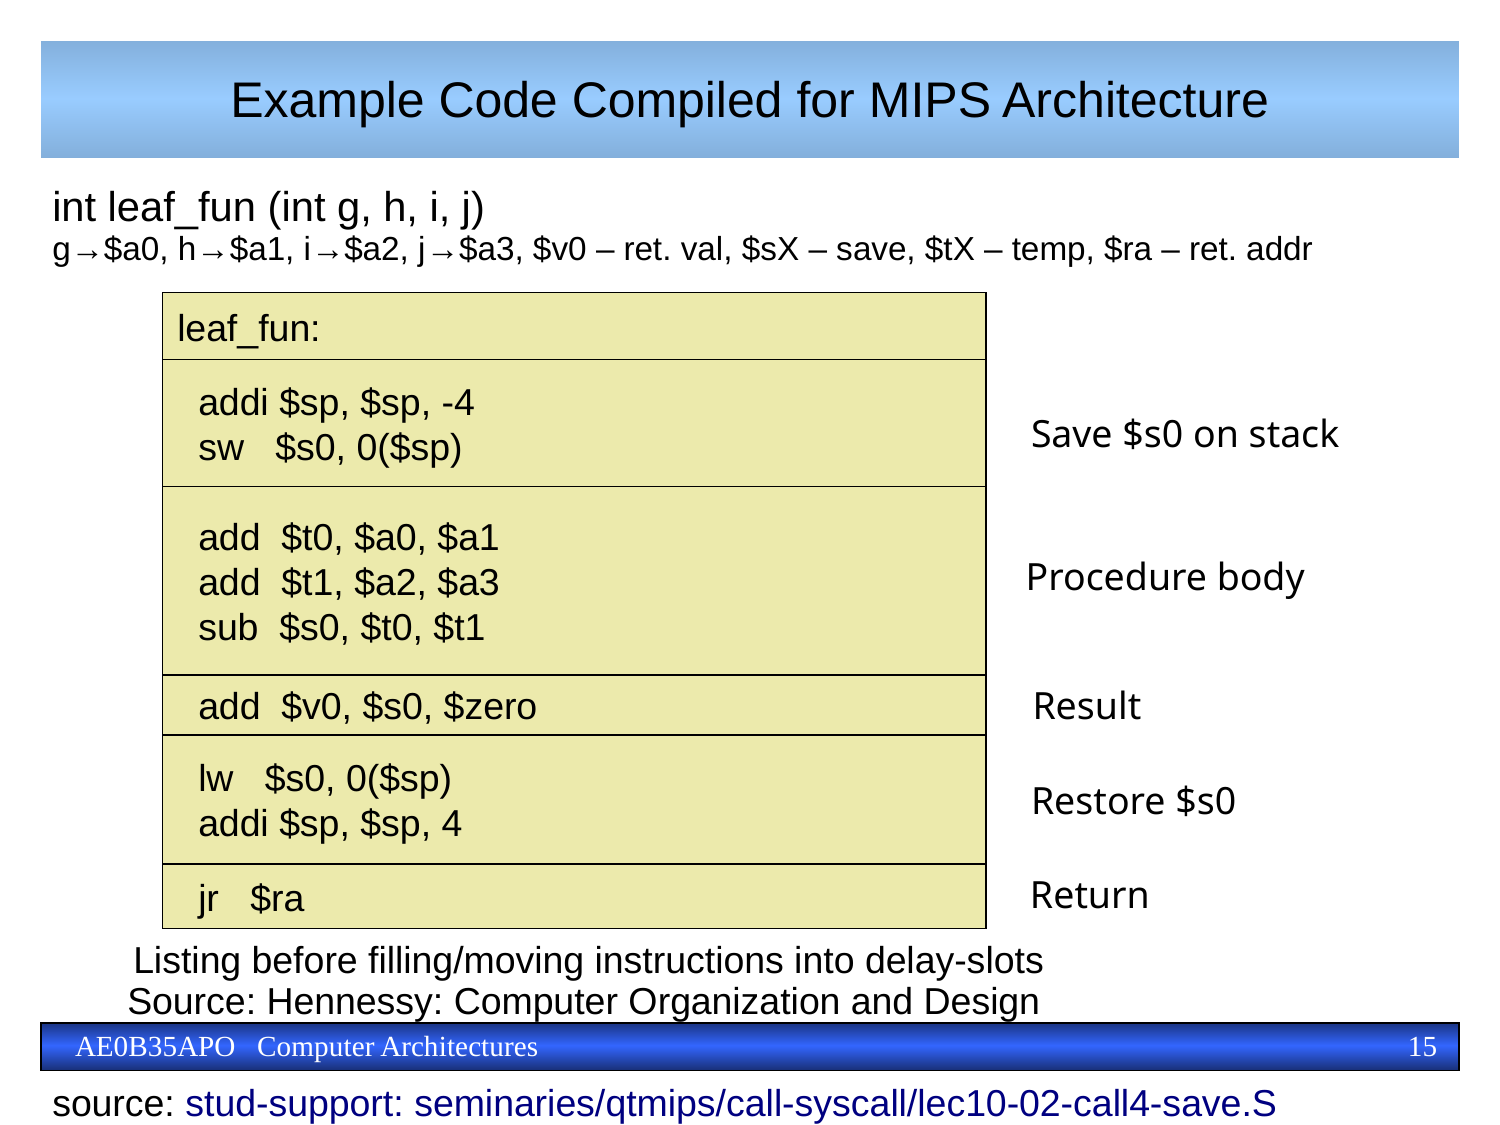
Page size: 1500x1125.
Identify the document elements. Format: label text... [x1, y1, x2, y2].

text_box jr $ra [162, 863, 987, 929]
text_box int leaf_fun (int g, h, i, j) g→$a0, h→$a1, i→$a2, j→$a3, $v0 – ret. val, $sX – save, $tX – temp, $ra – ret. addr [37, 176, 1450, 275]
title Example Code Compiled for MIPS Architecture [41, 41, 1459, 158]
text_box Return [1015, 863, 1165, 925]
text_box leaf_fun: [162, 292, 987, 360]
text_box Listing before filling/moving instructions into delay-slots [118, 932, 1269, 990]
text_box Source: Hennessy: Computer Organization and Design [112, 973, 1263, 1031]
text_box add $t0, $a0, $a1 add $t1, $a2, $a3 sub $s0, $t0, $t1 [162, 486, 987, 674]
text_box Restore $s0 [1016, 769, 1252, 830]
text_box lw $s0, 0($sp) addi $sp, $sp, 4 [162, 734, 987, 863]
text_box Save $s0 on stack [1016, 402, 1355, 464]
text_box Result [1017, 674, 1157, 736]
text_box addi $sp, $sp, -4 sw $s0, 0($sp) [162, 360, 987, 486]
text_box source: stud-support: seminaries/qtmips/call-syscall/lec10-02-call4-save.S [37, 1074, 1438, 1125]
text_box Procedure body [1010, 544, 1321, 606]
text_box add $v0, $s0, $zero [162, 674, 987, 734]
